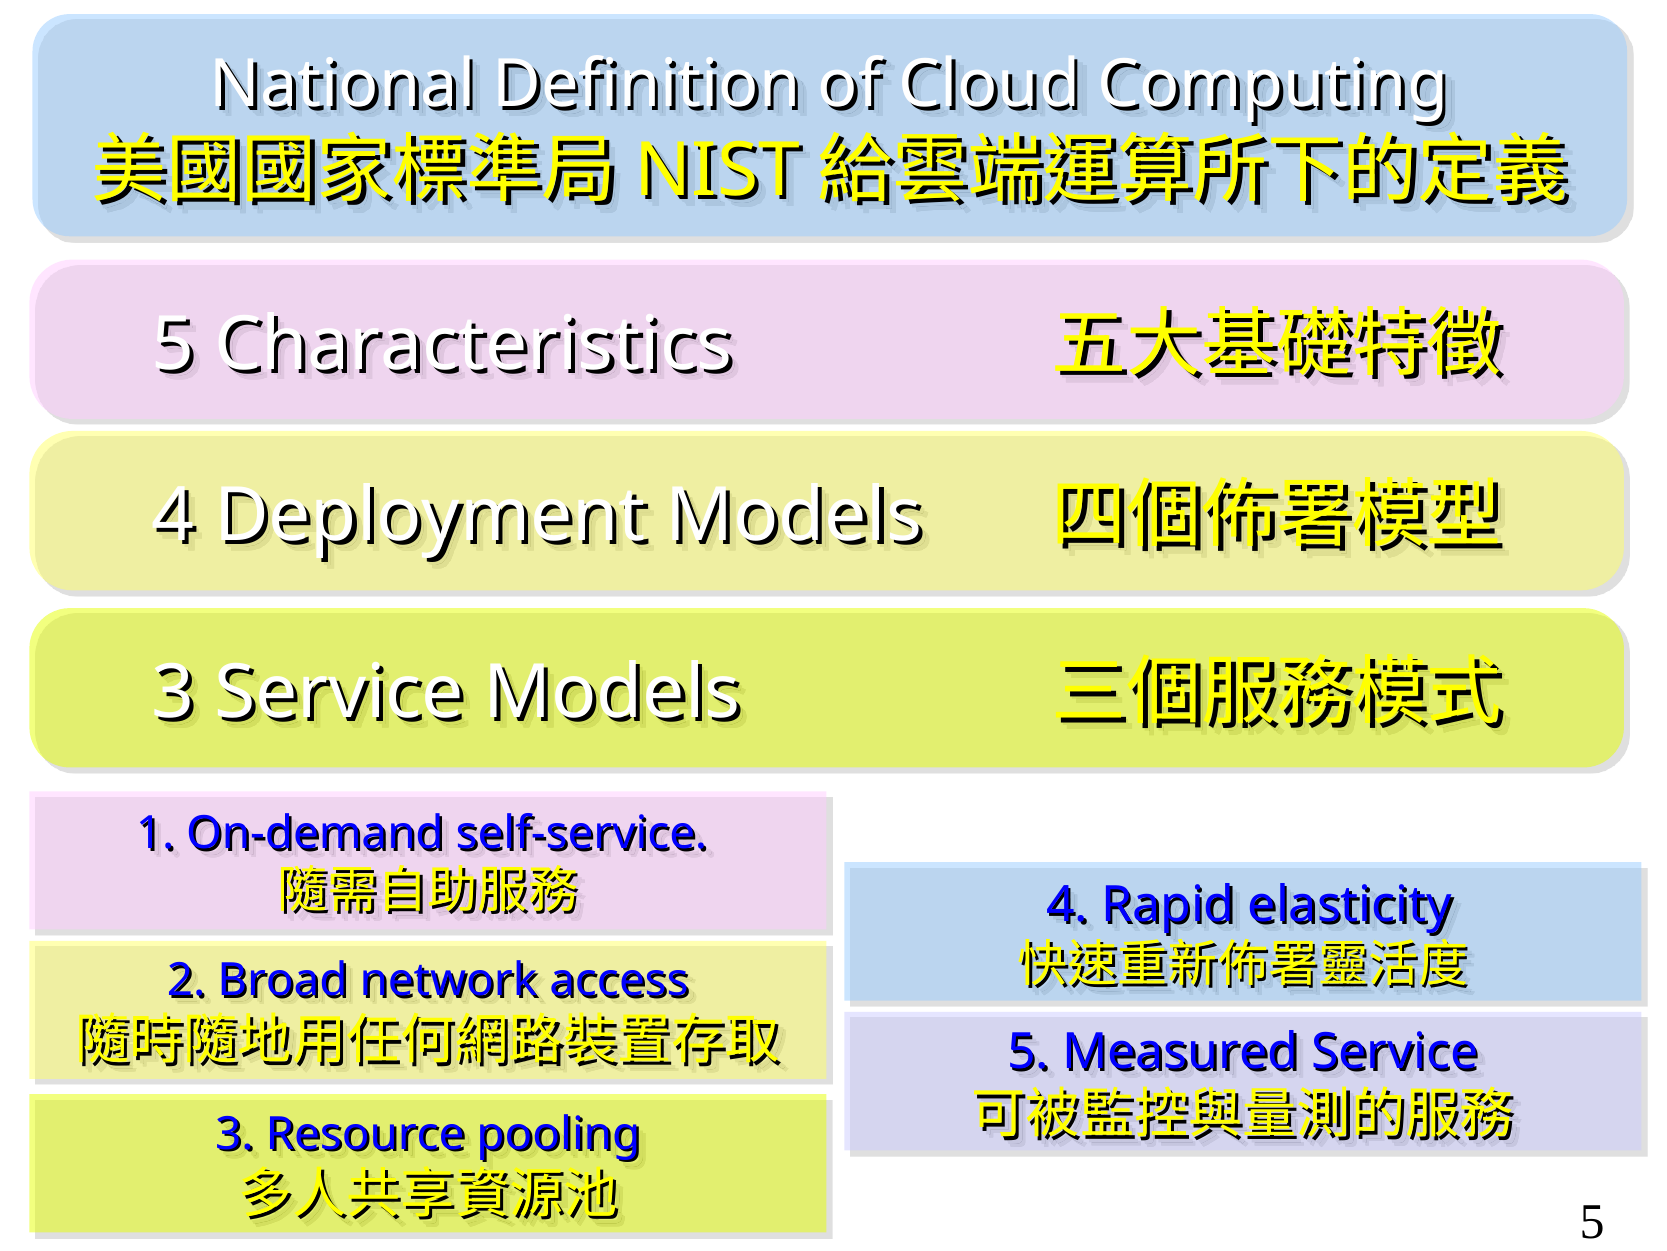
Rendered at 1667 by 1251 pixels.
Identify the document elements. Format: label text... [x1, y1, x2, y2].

text_box 5. Measured Service 可被監控與量測的服務 [844, 1011, 1642, 1151]
text_box National Definition of Cloud Computing 美國國家標準局NIST給雲端運算所下的定義 [32, 14, 1628, 237]
text_box 4. Rapid elasticity 快速重新佈署靈活度 [844, 862, 1642, 1001]
text_box 4 Deployment Models 四個佈署模型 [29, 430, 1624, 591]
text_box 3. Resource pooling 多人共享資源池 [29, 1094, 827, 1233]
text_box 1. On-demand self-service. 隨需自助服務 [29, 791, 827, 930]
text_box 2. Broad network access 隨時隨地用任何網路裝置存取 [29, 940, 827, 1079]
text_box 3 Service Models 三個服務模式 [29, 608, 1624, 768]
text_box 5 Characteristics 五大基礎特徵 [29, 259, 1624, 419]
